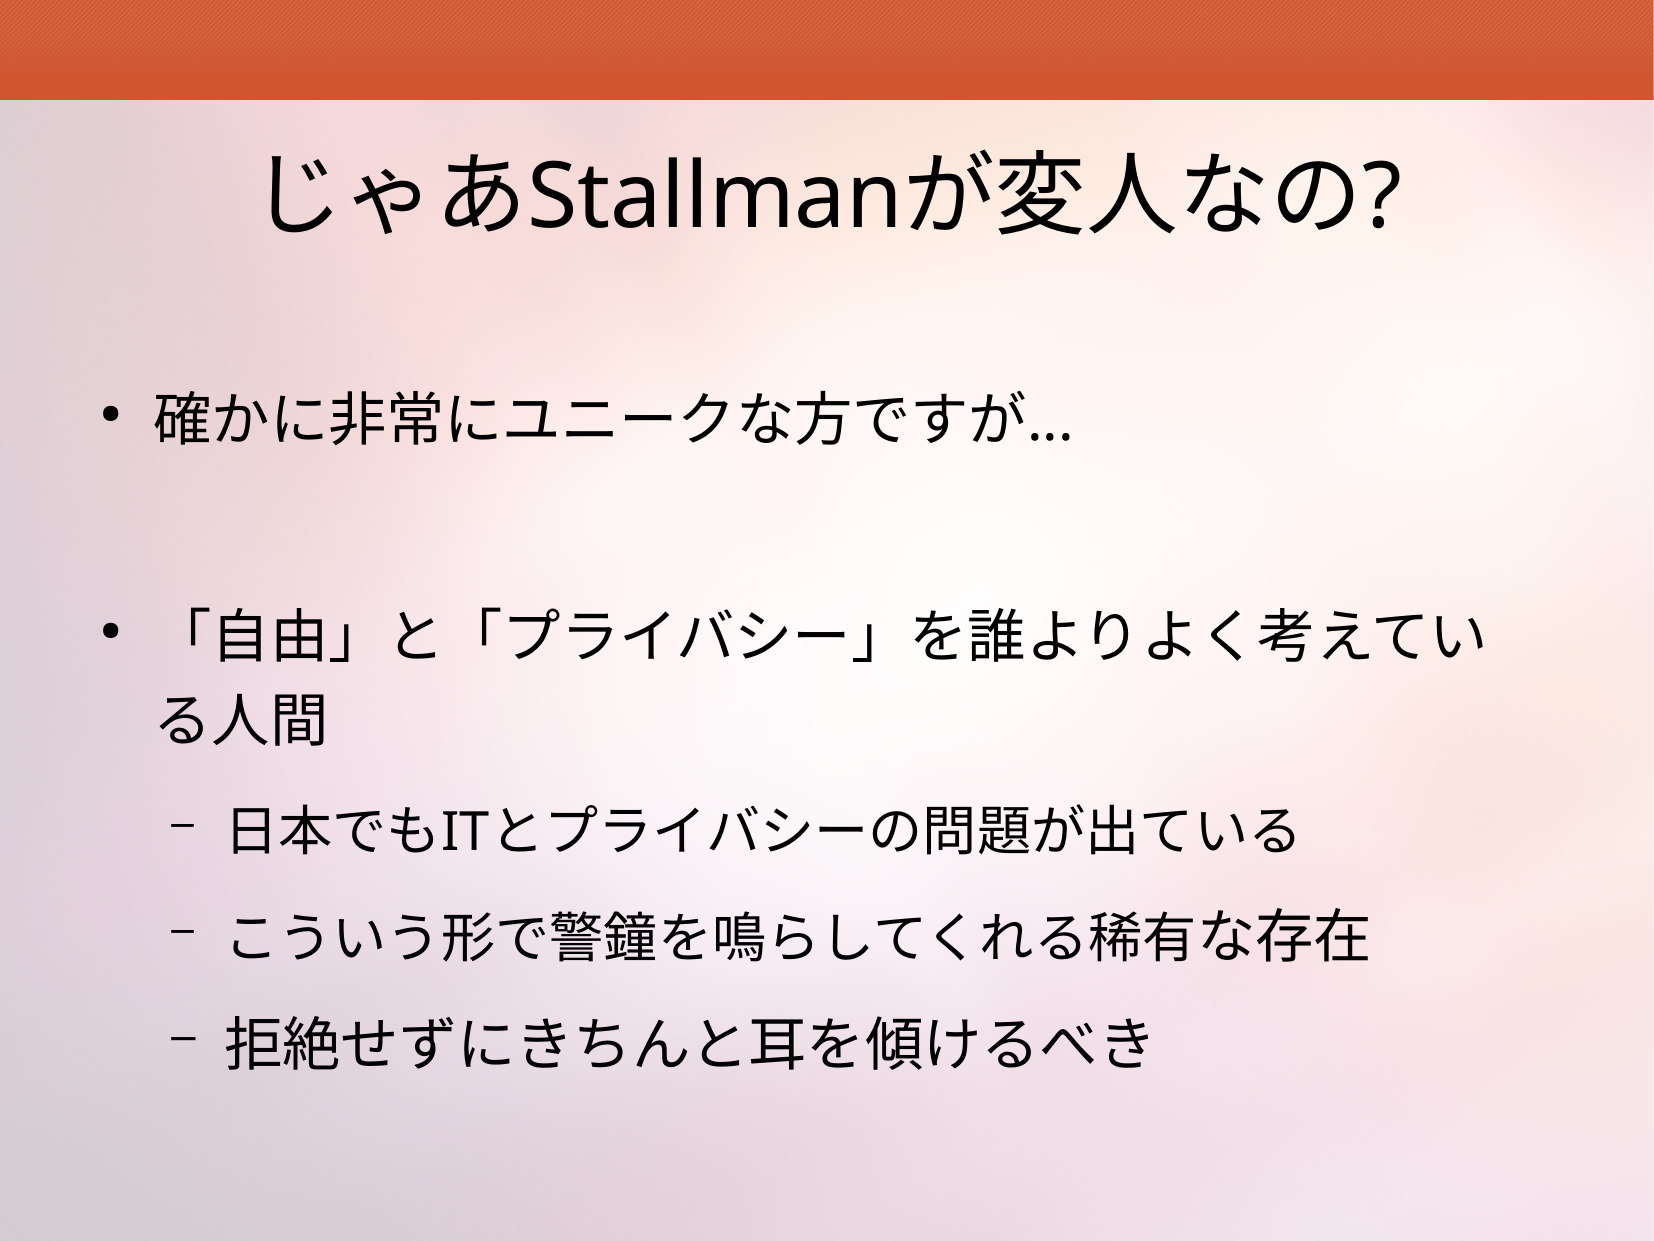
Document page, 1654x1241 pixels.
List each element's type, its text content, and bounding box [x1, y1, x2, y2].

title じゃあStallmanが変人なの? [82, 118, 1571, 257]
list 確かに非常にユニークな方ですが... 「自由」と「プライバシー」を誰よりよく考えている人間 日本でもITとプライバシーの問題が出ている こういう形で警鐘を鳴らしてくれる稀有な存在 拒絶せずにきちんと耳を傾けるべき [82, 372, 1538, 1093]
picture [0, 0, 1654, 1241]
